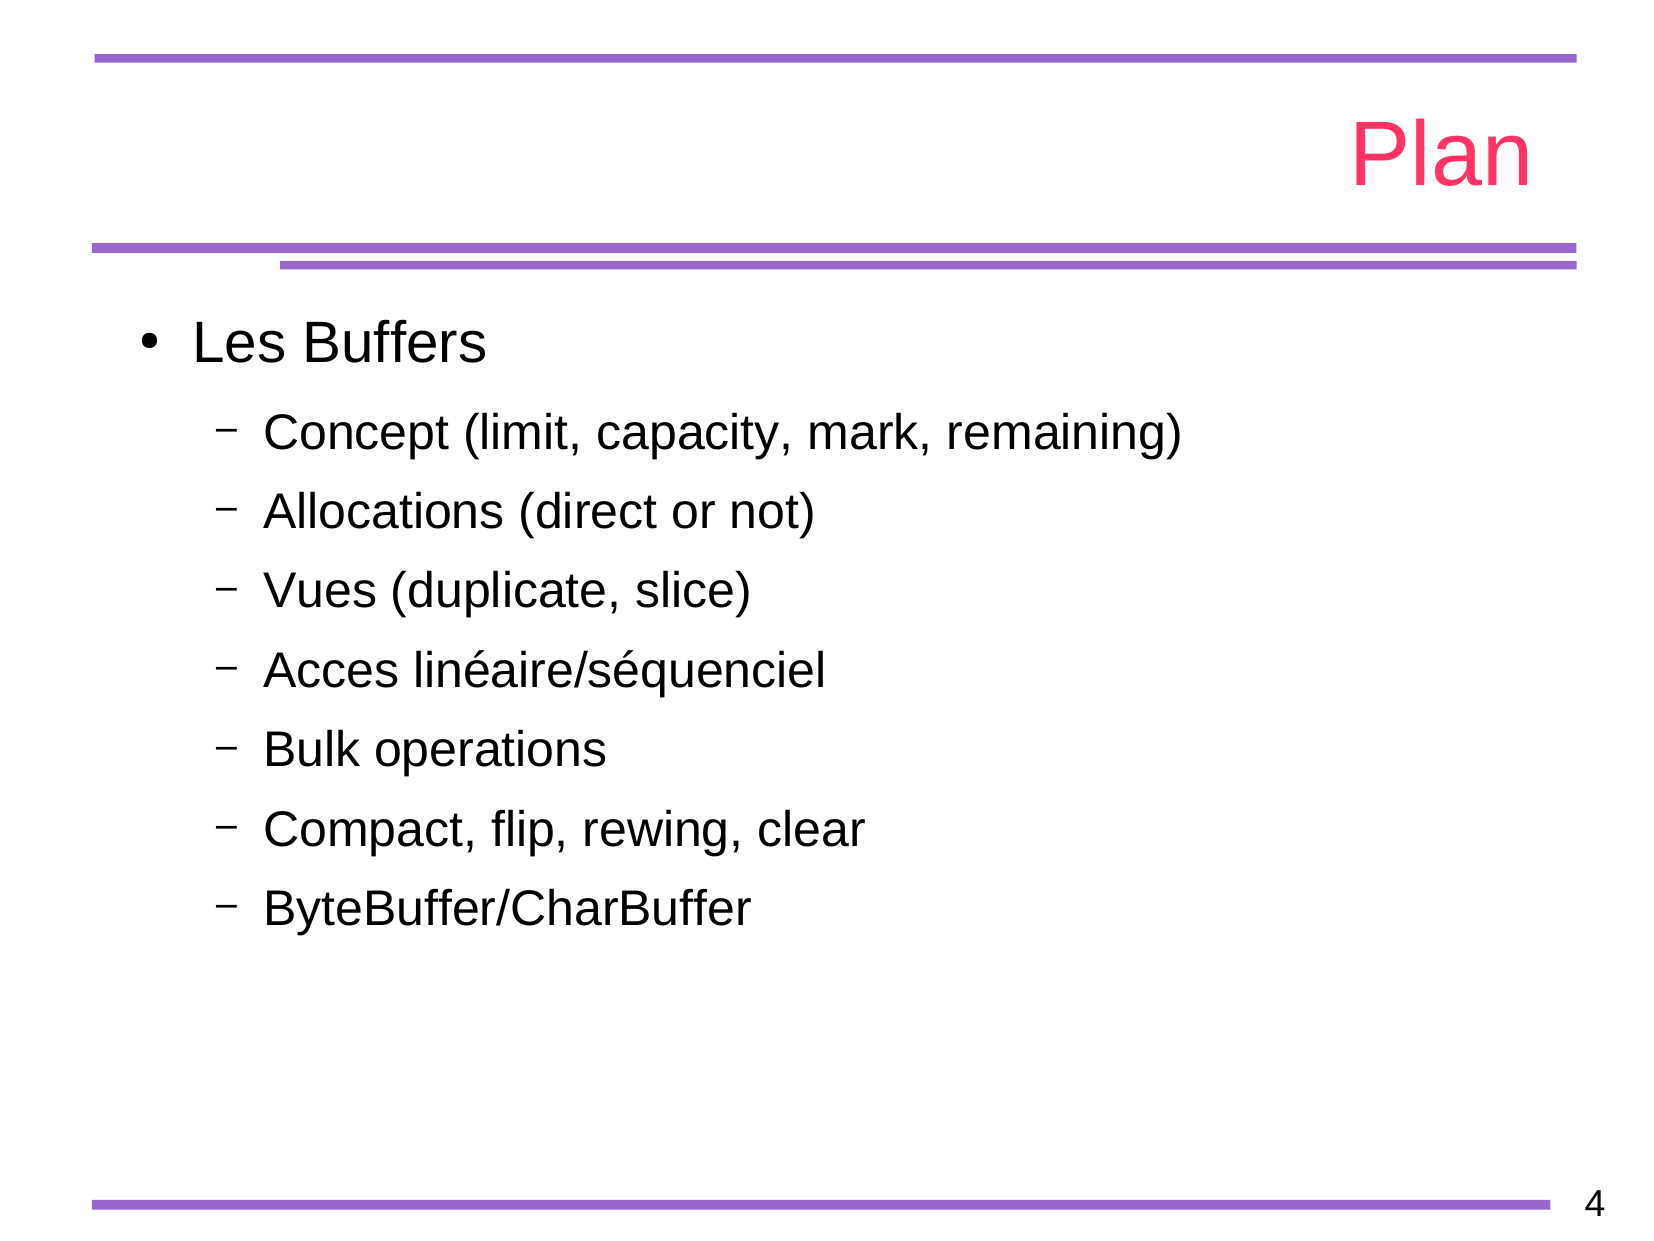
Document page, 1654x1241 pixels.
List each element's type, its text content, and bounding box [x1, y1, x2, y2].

title Plan [121, 49, 1534, 257]
list Les Buffers Concept (limit, capacity, mark, remaining) Allocations (direct or not) Vues (duplicate, slice) Acces linéaire/séquenciel Bulk operations Compact, flip, rewing, clear ByteBuffer/CharBuffer [121, 309, 1534, 1162]
